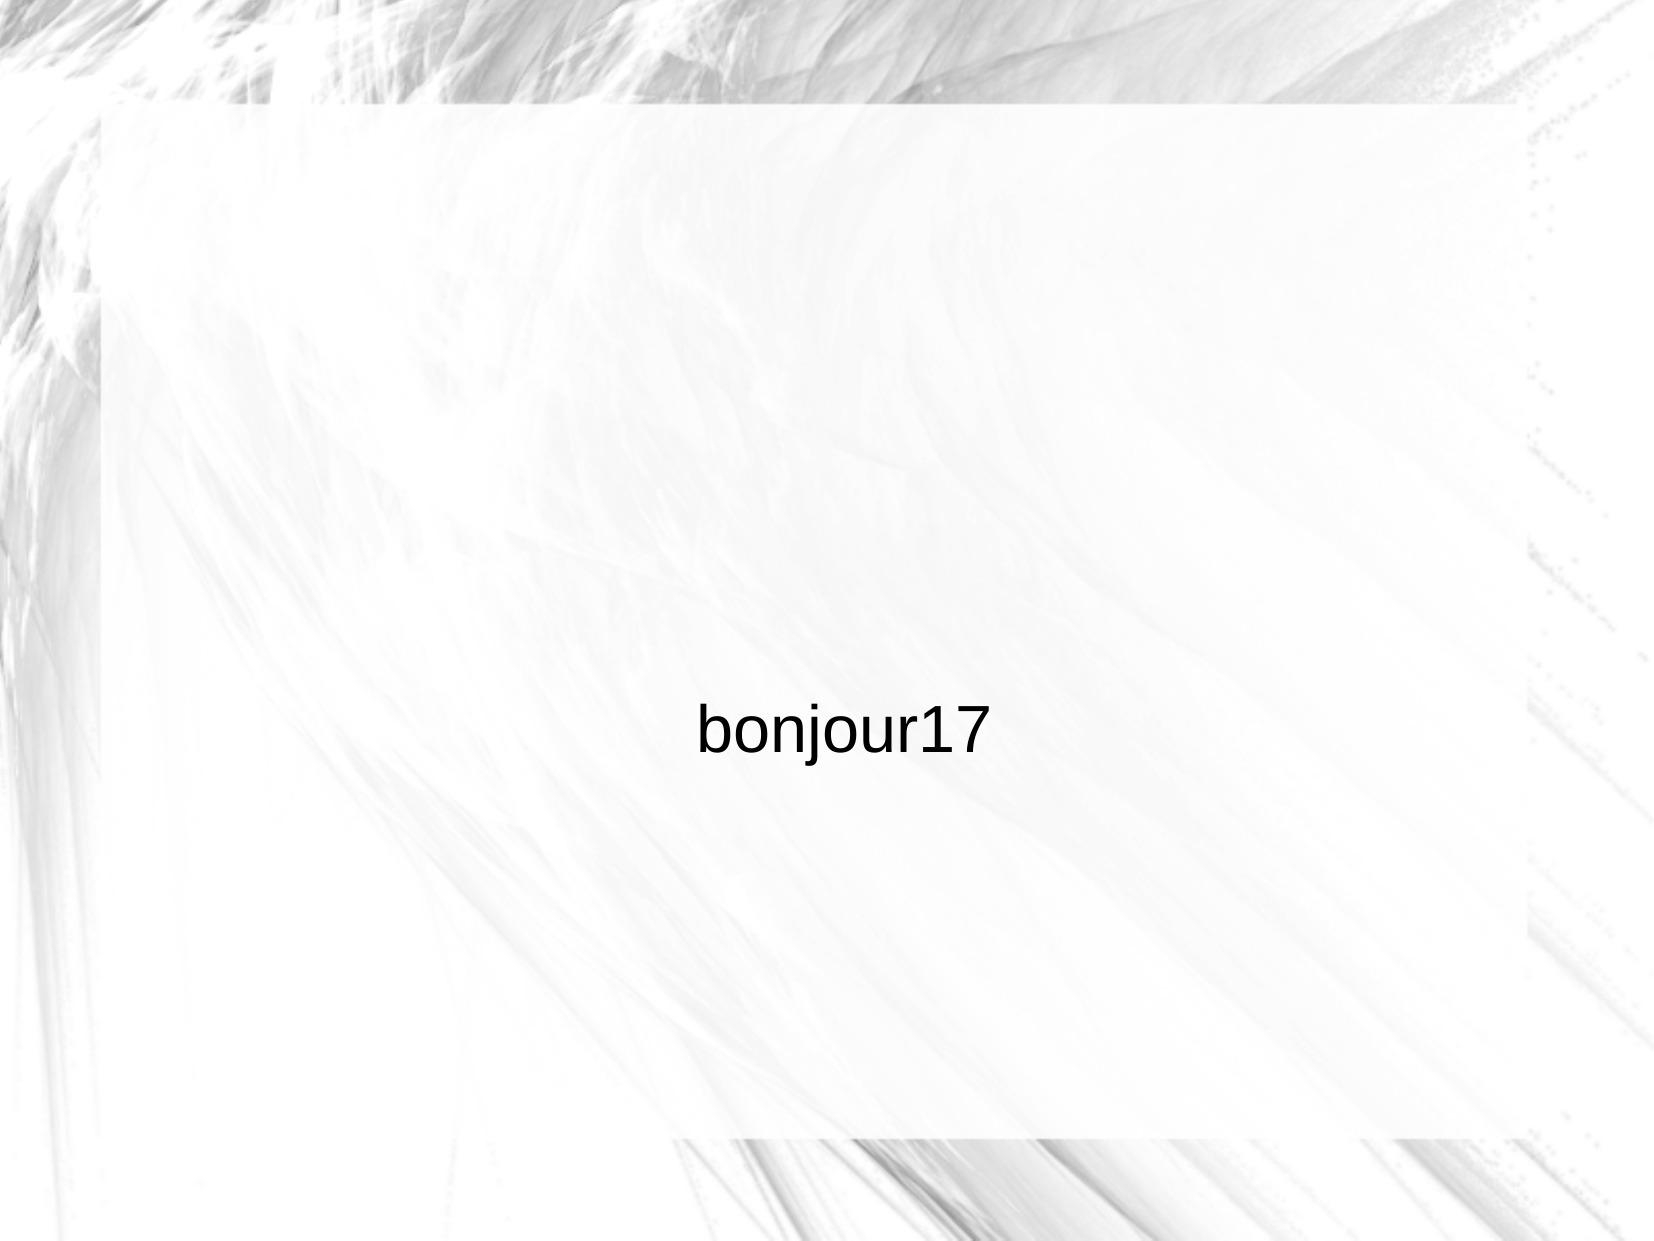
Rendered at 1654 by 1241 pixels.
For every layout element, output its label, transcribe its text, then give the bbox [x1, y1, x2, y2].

picture [0, 0, 1654, 1241]
subtitle bonjour17 [118, 319, 1571, 1139]
